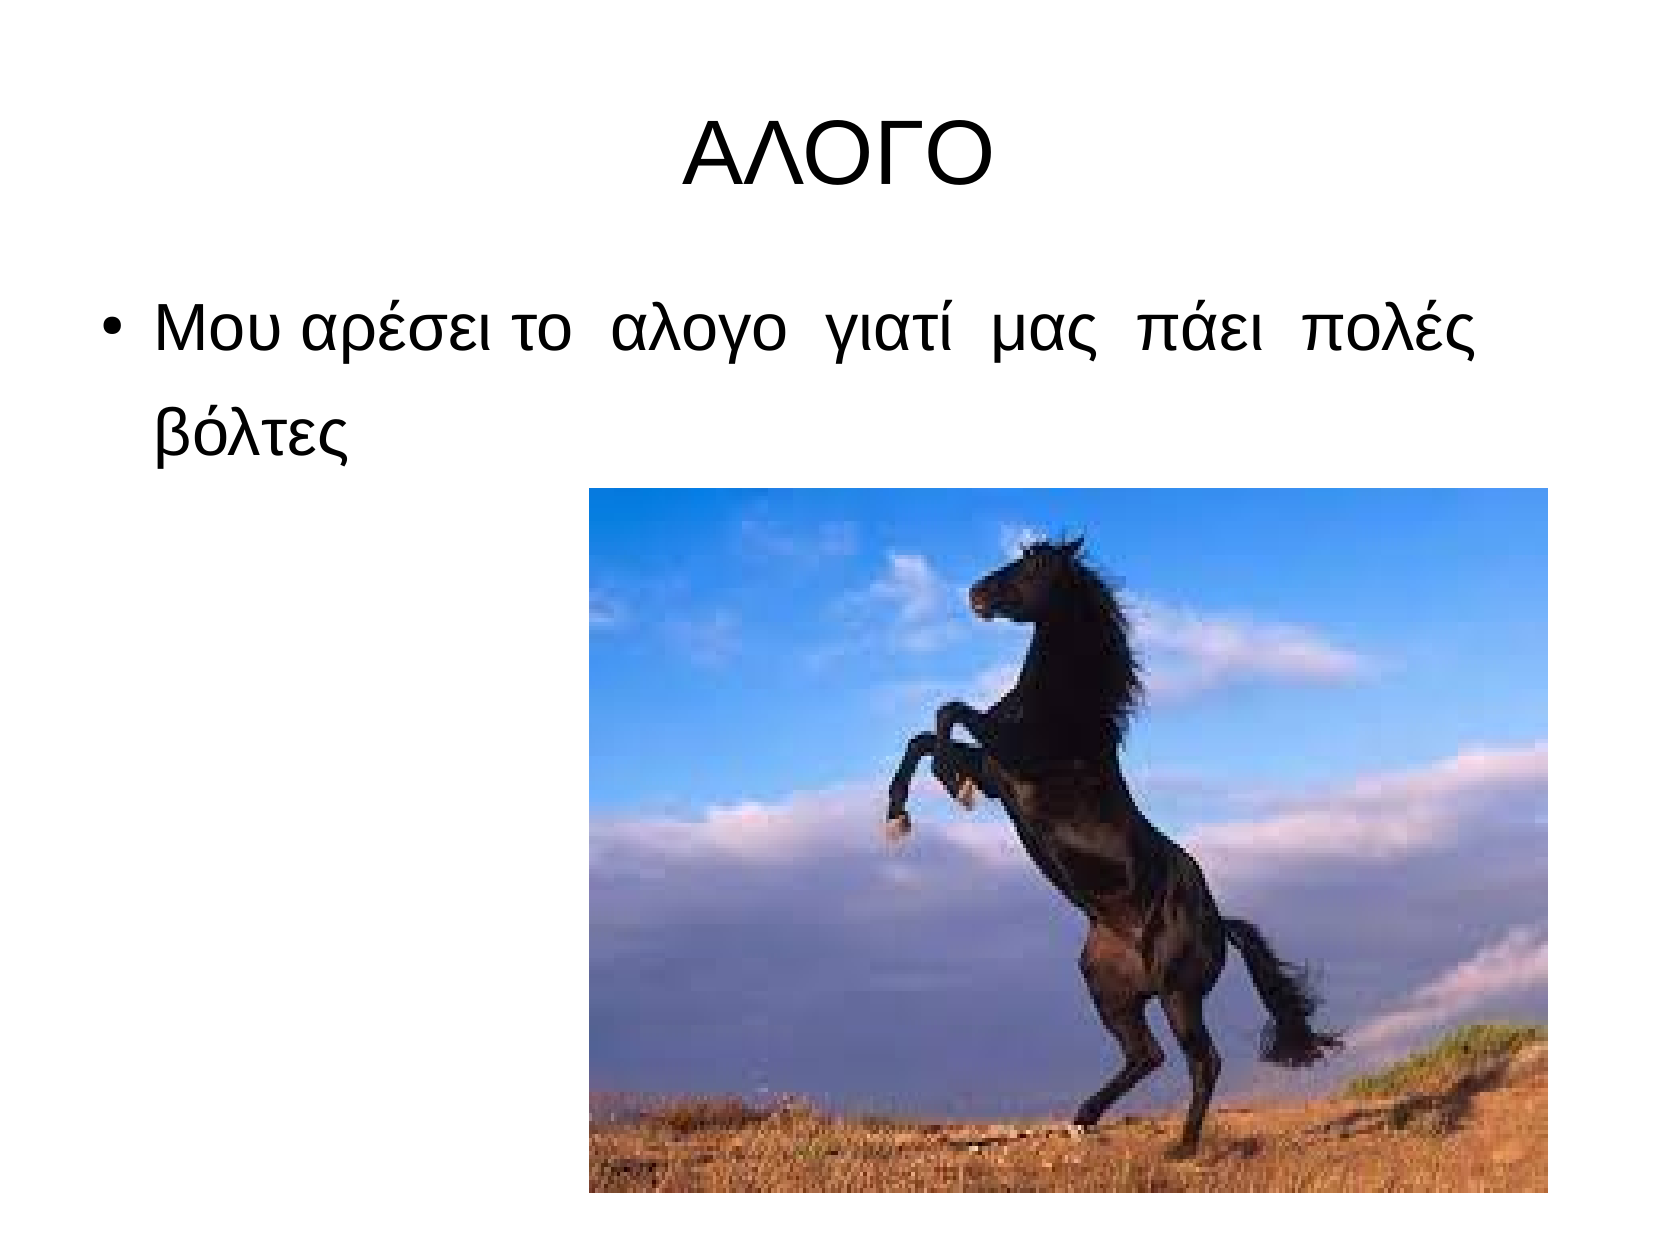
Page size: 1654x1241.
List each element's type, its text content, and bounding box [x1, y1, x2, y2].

list Μου αρέσει το αλογο γιατί μας πάει πολές βόλτες [82, 290, 1571, 1109]
picture [589, 488, 1548, 1193]
title ΑΛΟΓΟ [82, 49, 1571, 257]
